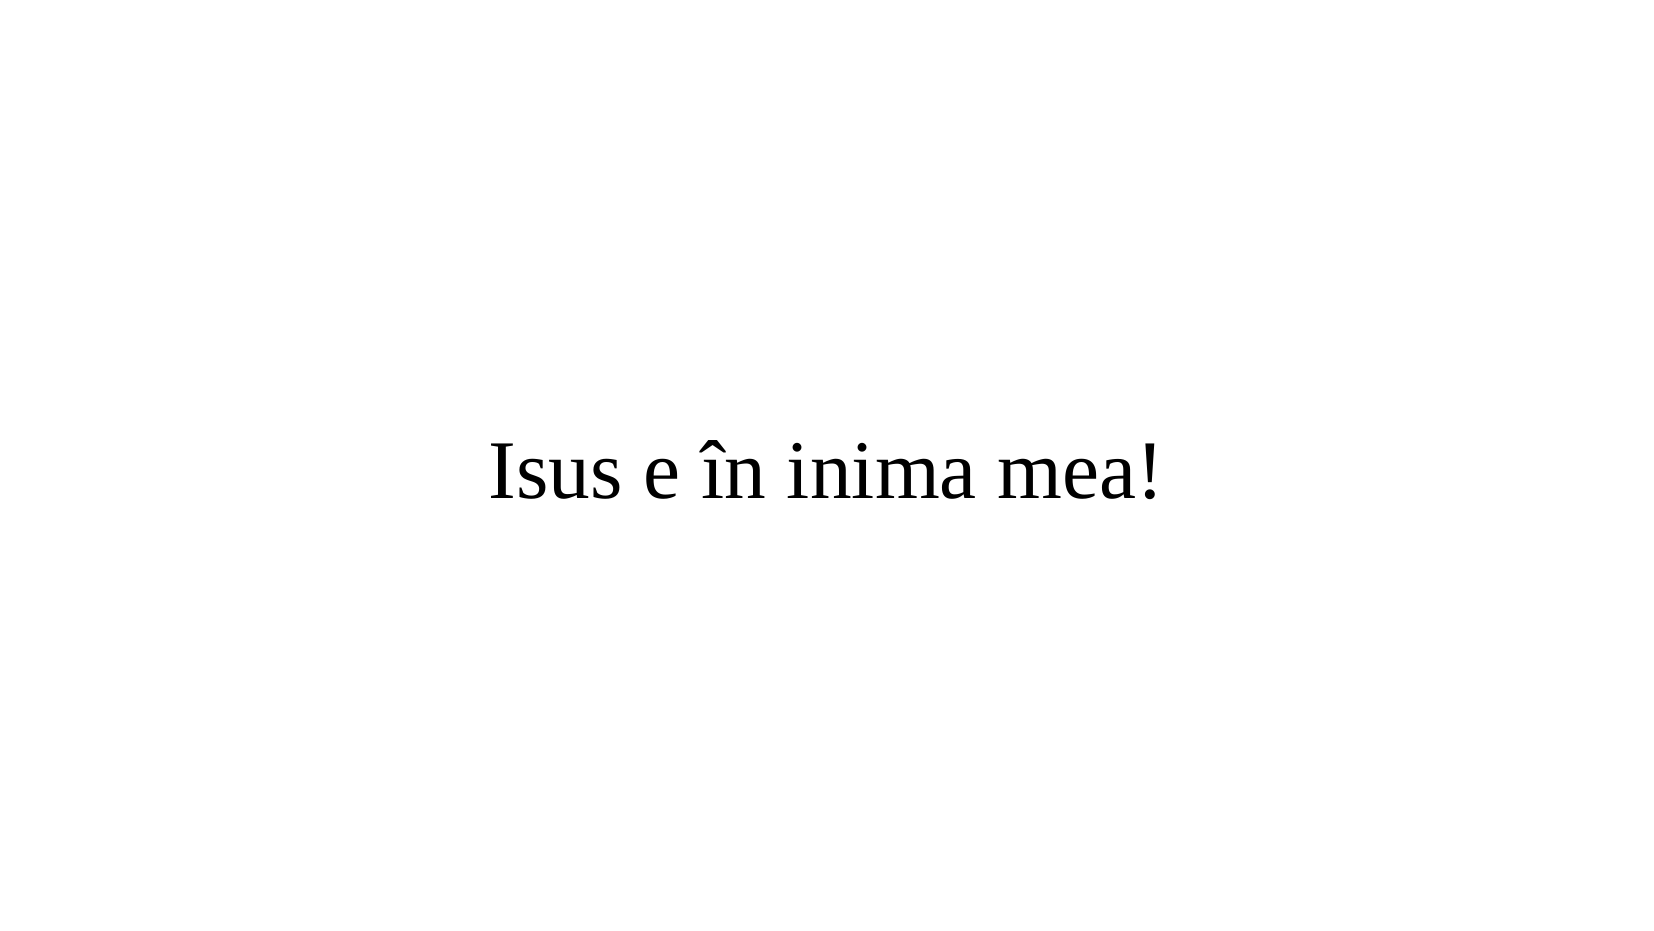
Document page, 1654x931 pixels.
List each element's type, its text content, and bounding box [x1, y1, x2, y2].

title Isus e în inima mea! [165, 392, 1489, 549]
